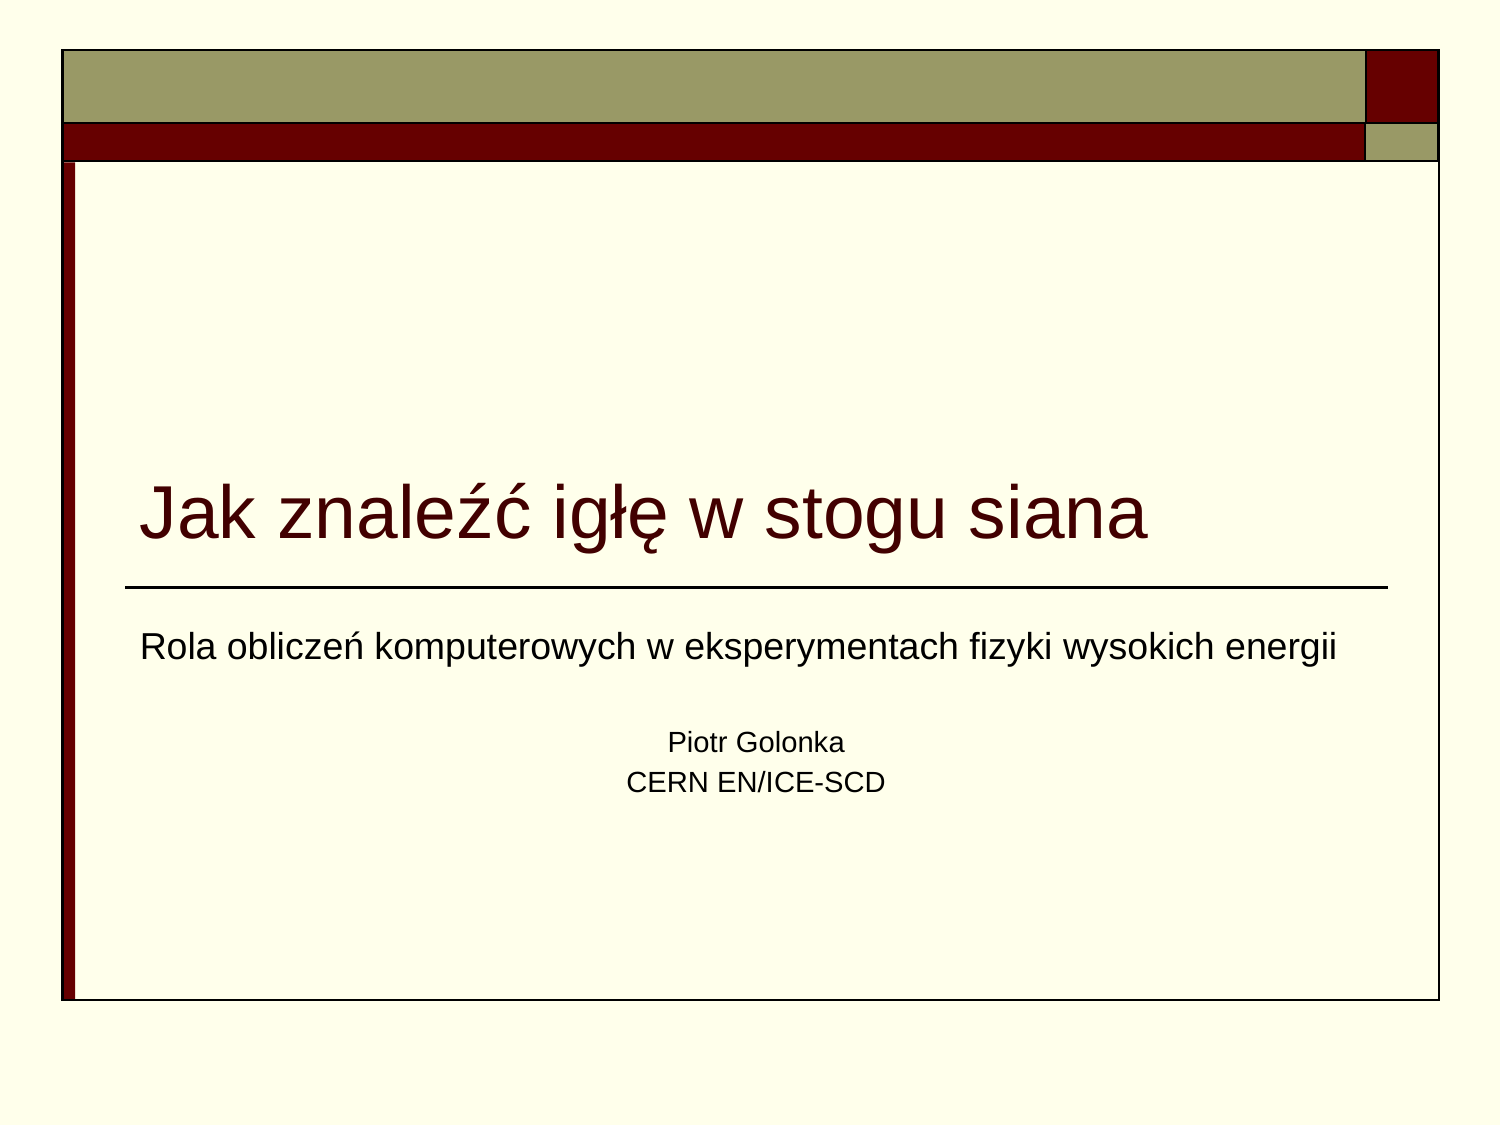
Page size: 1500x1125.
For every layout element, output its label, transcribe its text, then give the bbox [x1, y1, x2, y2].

title Jak znaleźć igłę w stogu siana [125, 224, 1388, 563]
subtitle Rola obliczeń komputerowych w eksperymentach fizyki wysokich energii Piotr Golonka CERN EN/ICE-SCD [125, 617, 1388, 956]
